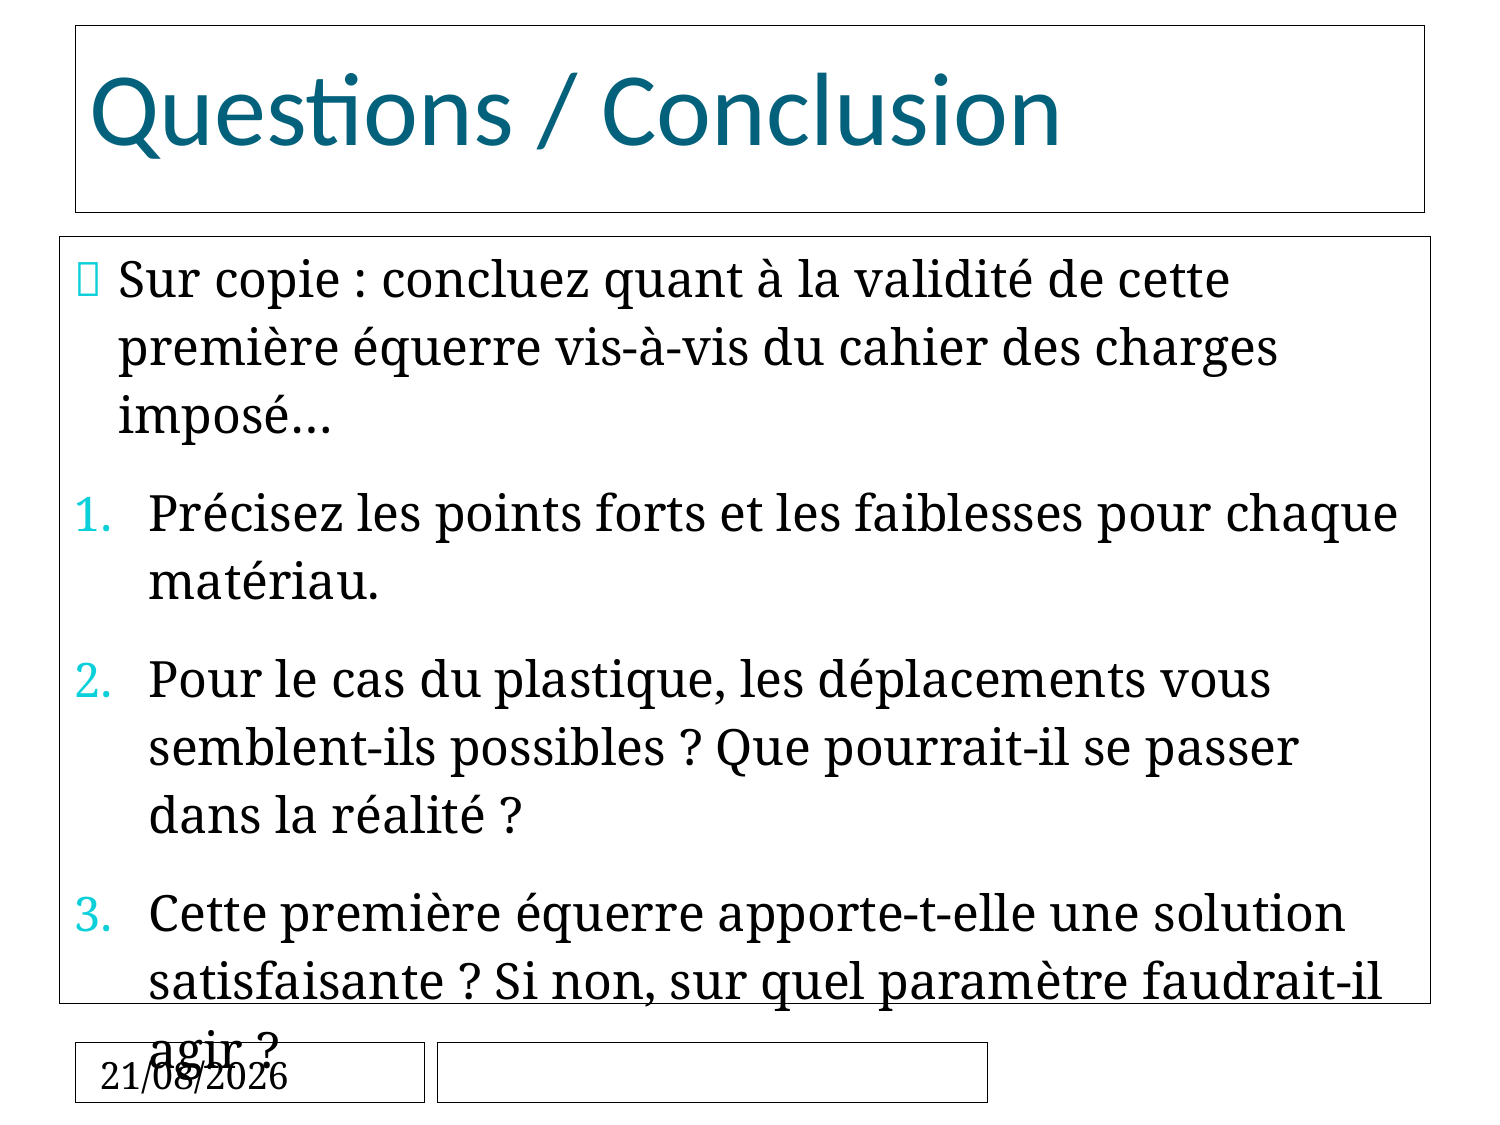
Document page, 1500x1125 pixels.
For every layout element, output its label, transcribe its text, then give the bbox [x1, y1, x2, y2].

list Sur copie : concluez quant à la validité de cette première équerre vis-à-vis du cahier des charges imposé… Précisez les points forts et les faiblesses pour chaque matériau. Pour le cas du plastique, les déplacements vous semblent-ils possibles ? Que pourrait-il se passer dans la réalité ? Cette première équerre apporte-t-elle une solution satisfaisante ? Si non, sur quel paramètre faudrait-il agir ? [59, 236, 1431, 1004]
title Questions / Conclusion [75, 25, 1425, 213]
